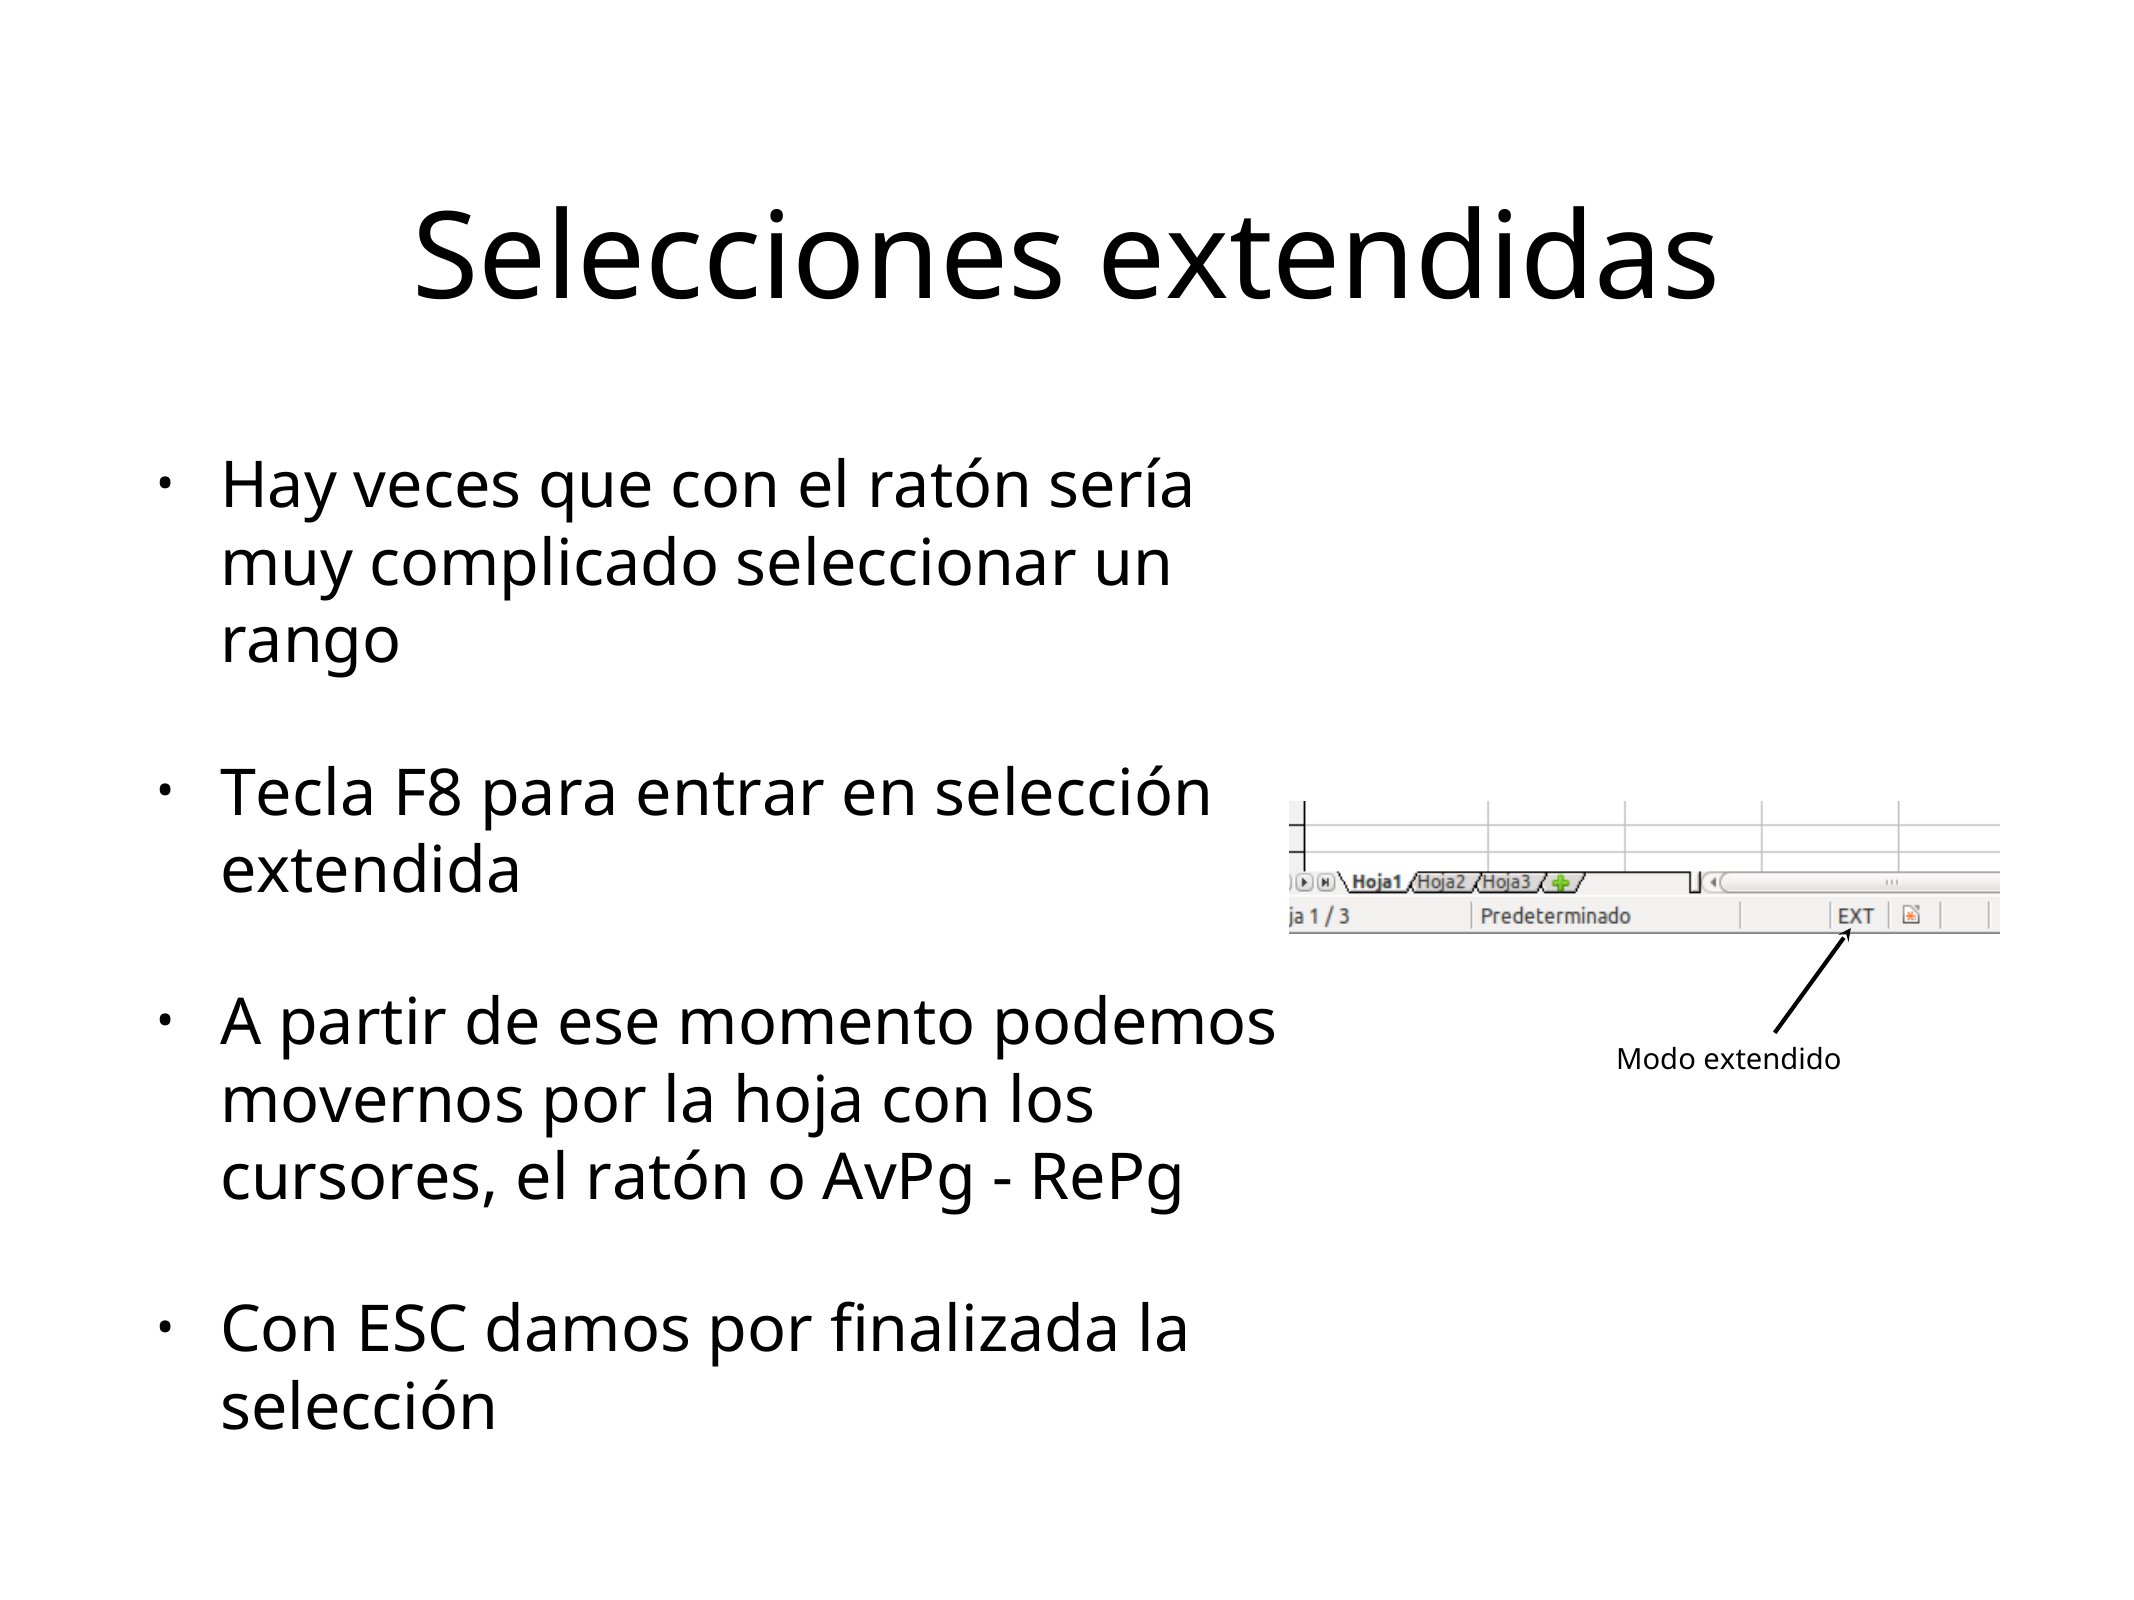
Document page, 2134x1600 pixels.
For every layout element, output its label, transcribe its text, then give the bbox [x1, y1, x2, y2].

picture [1289, 801, 2000, 934]
list Hay veces que con el ratón sería muy complicado seleccionar un rango Tecla F8 para entrar en selección extendida A partir de ese momento podemos movernos por la hoja con los cursores, el ratón o AvPg - RePg Con ESC damos por finalizada la selección [156, 427, 1345, 1459]
text_box Modo extendido [1607, 1031, 1851, 1084]
title Selecciones extendidas [156, 72, 1978, 428]
